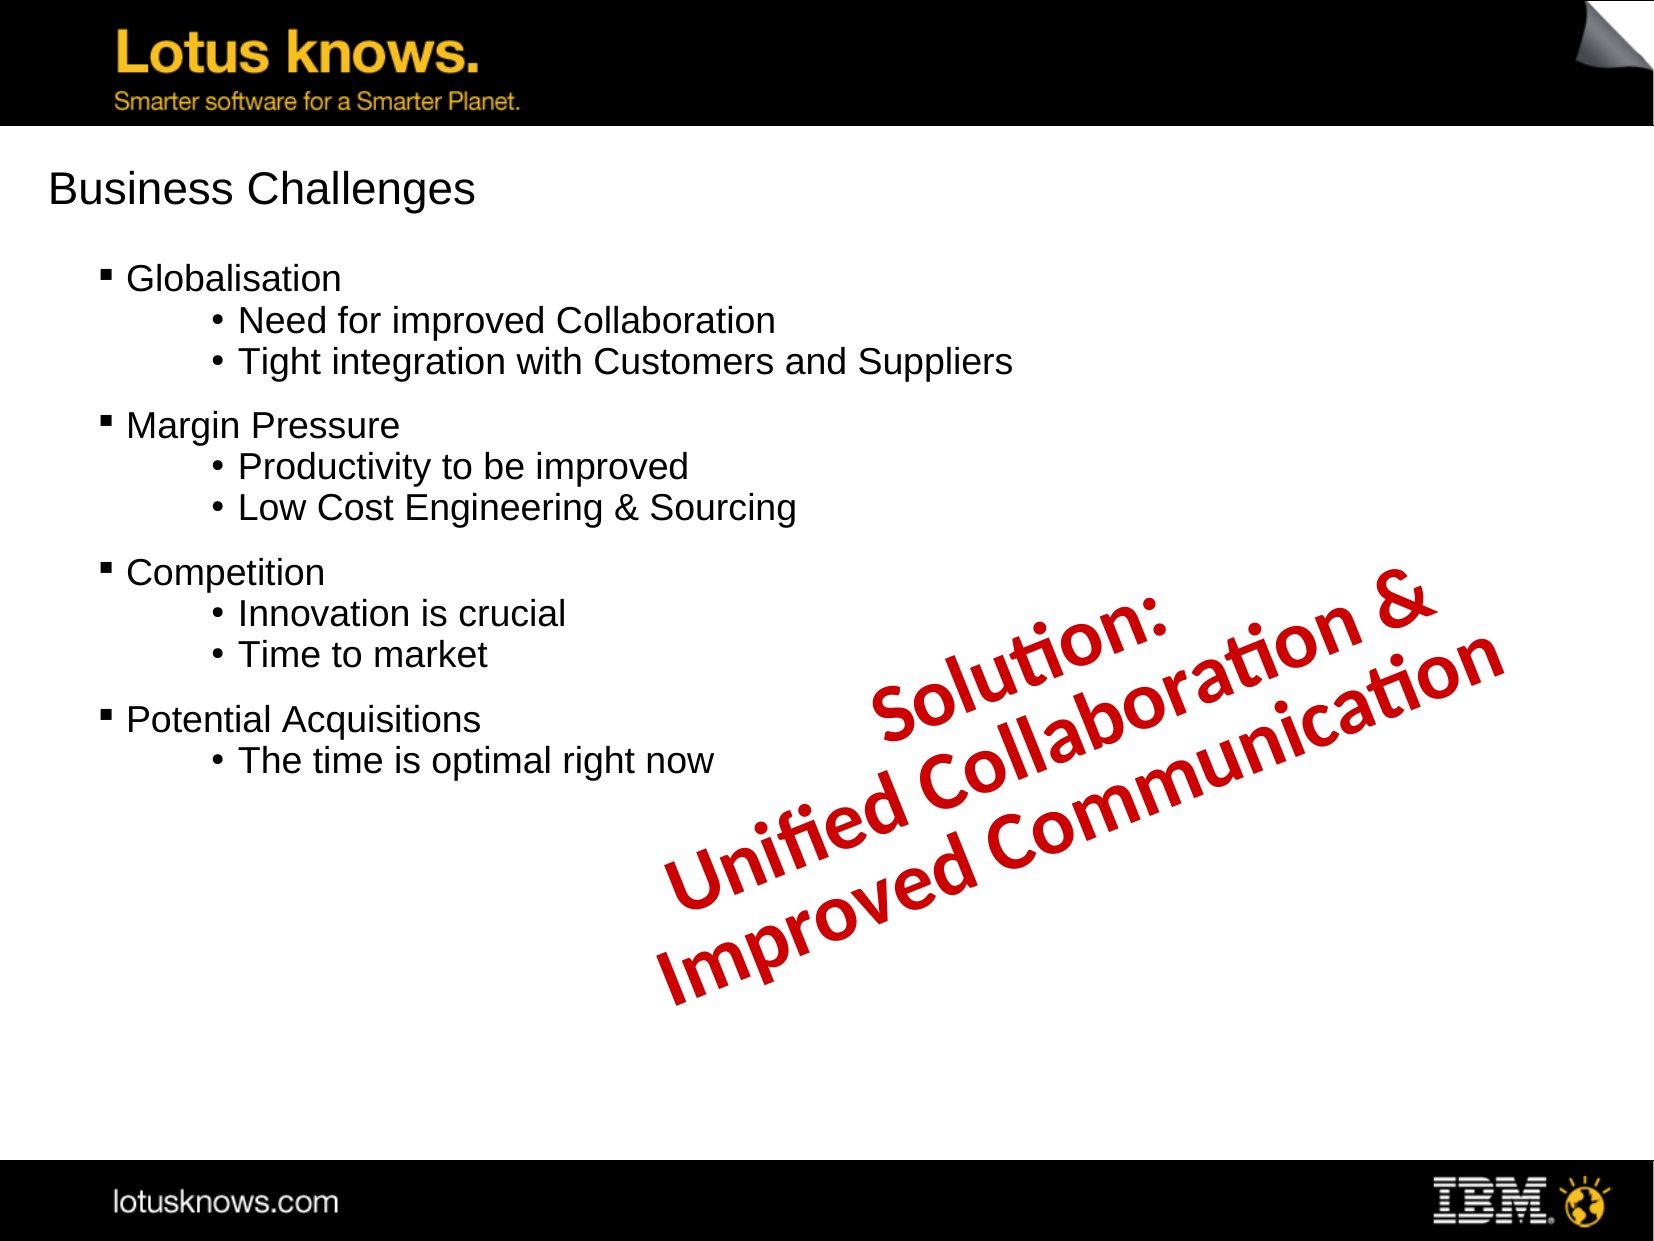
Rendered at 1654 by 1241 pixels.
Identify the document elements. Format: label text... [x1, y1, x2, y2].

text_box Globalisation Need for improved Collaboration Tight integration with Customers and Suppliers Margin Pressure Productivity to be improved Low Cost Engineering & Sourcing Competition Innovation is crucial Time to market Potential Acquisitions The time is optimal right now [734, 770, 1571, 1108]
text_box Solution: Unified Collaboration & Improved Communication [525, 431, 1610, 1139]
picture [0, 1160, 1654, 1241]
title Business Challenges [32, 159, 1604, 276]
picture [0, 0, 1654, 126]
text_box Globalisation Need for improved Collaboration Tight integration with Customers and Suppliers Margin Pressure Productivity to be improved Low Cost Engineering & Sourcing Competition Innovation is crucial Time to market Potential Acquisitions The time is optimal right now [82, 251, 1571, 1108]
